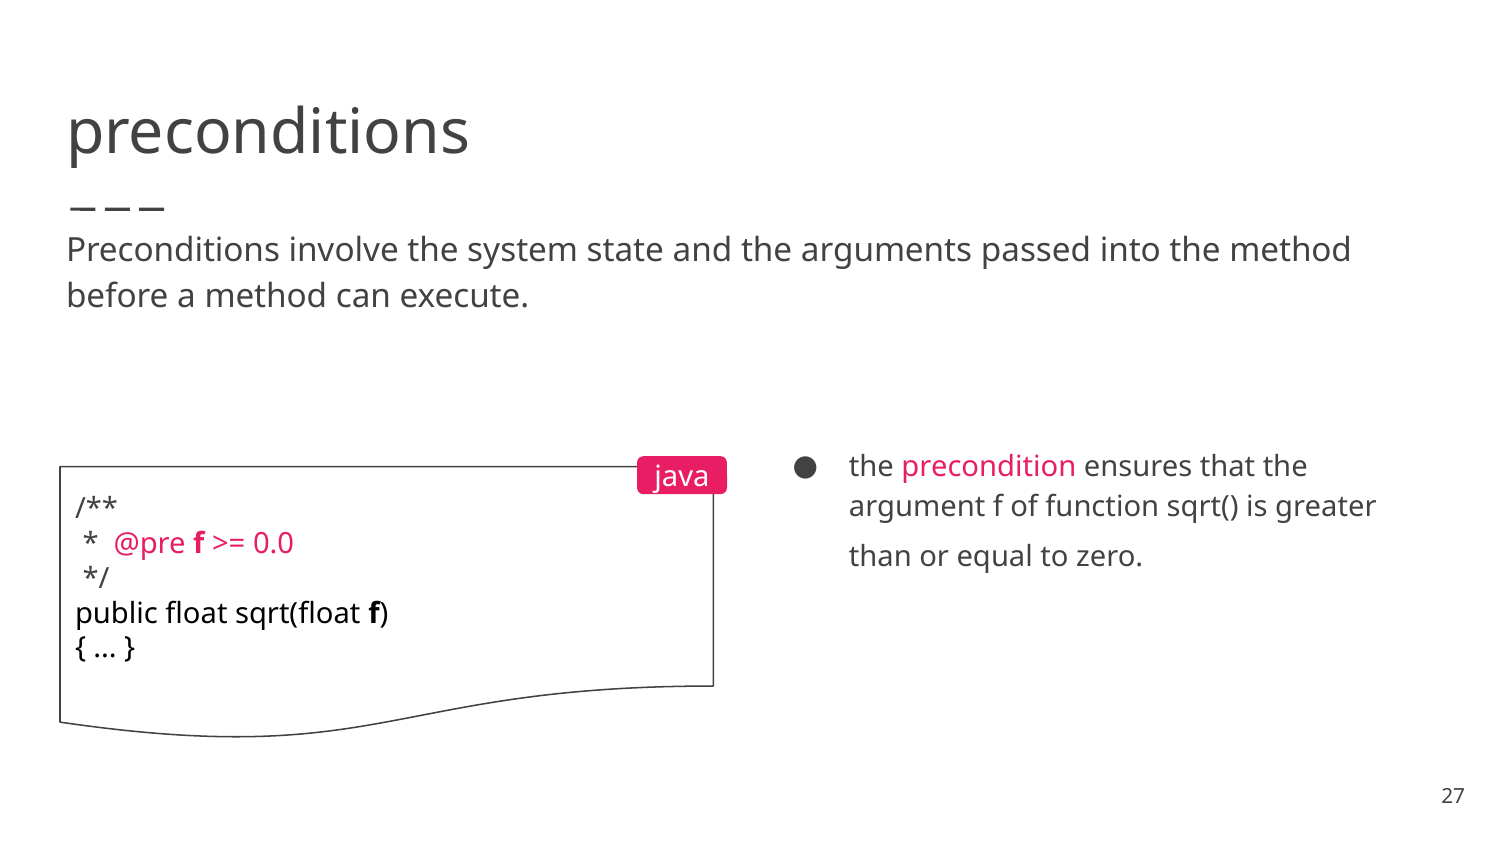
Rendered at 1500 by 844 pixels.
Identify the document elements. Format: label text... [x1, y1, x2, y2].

text_box /** * @pre f >= 0.0 */ public float sqrt(float f) { ... } [60, 466, 714, 737]
list the precondition ensures that the argument f of function sqrt() is greater than or equal to zero. [758, 426, 1458, 685]
text_box java [637, 456, 728, 495]
text_box Preconditions involve the system state and the arguments passed into the method before a method can execute. [51, 207, 1449, 378]
slide_number <number> [1389, 764, 1480, 830]
title preconditions [51, 61, 1449, 182]
